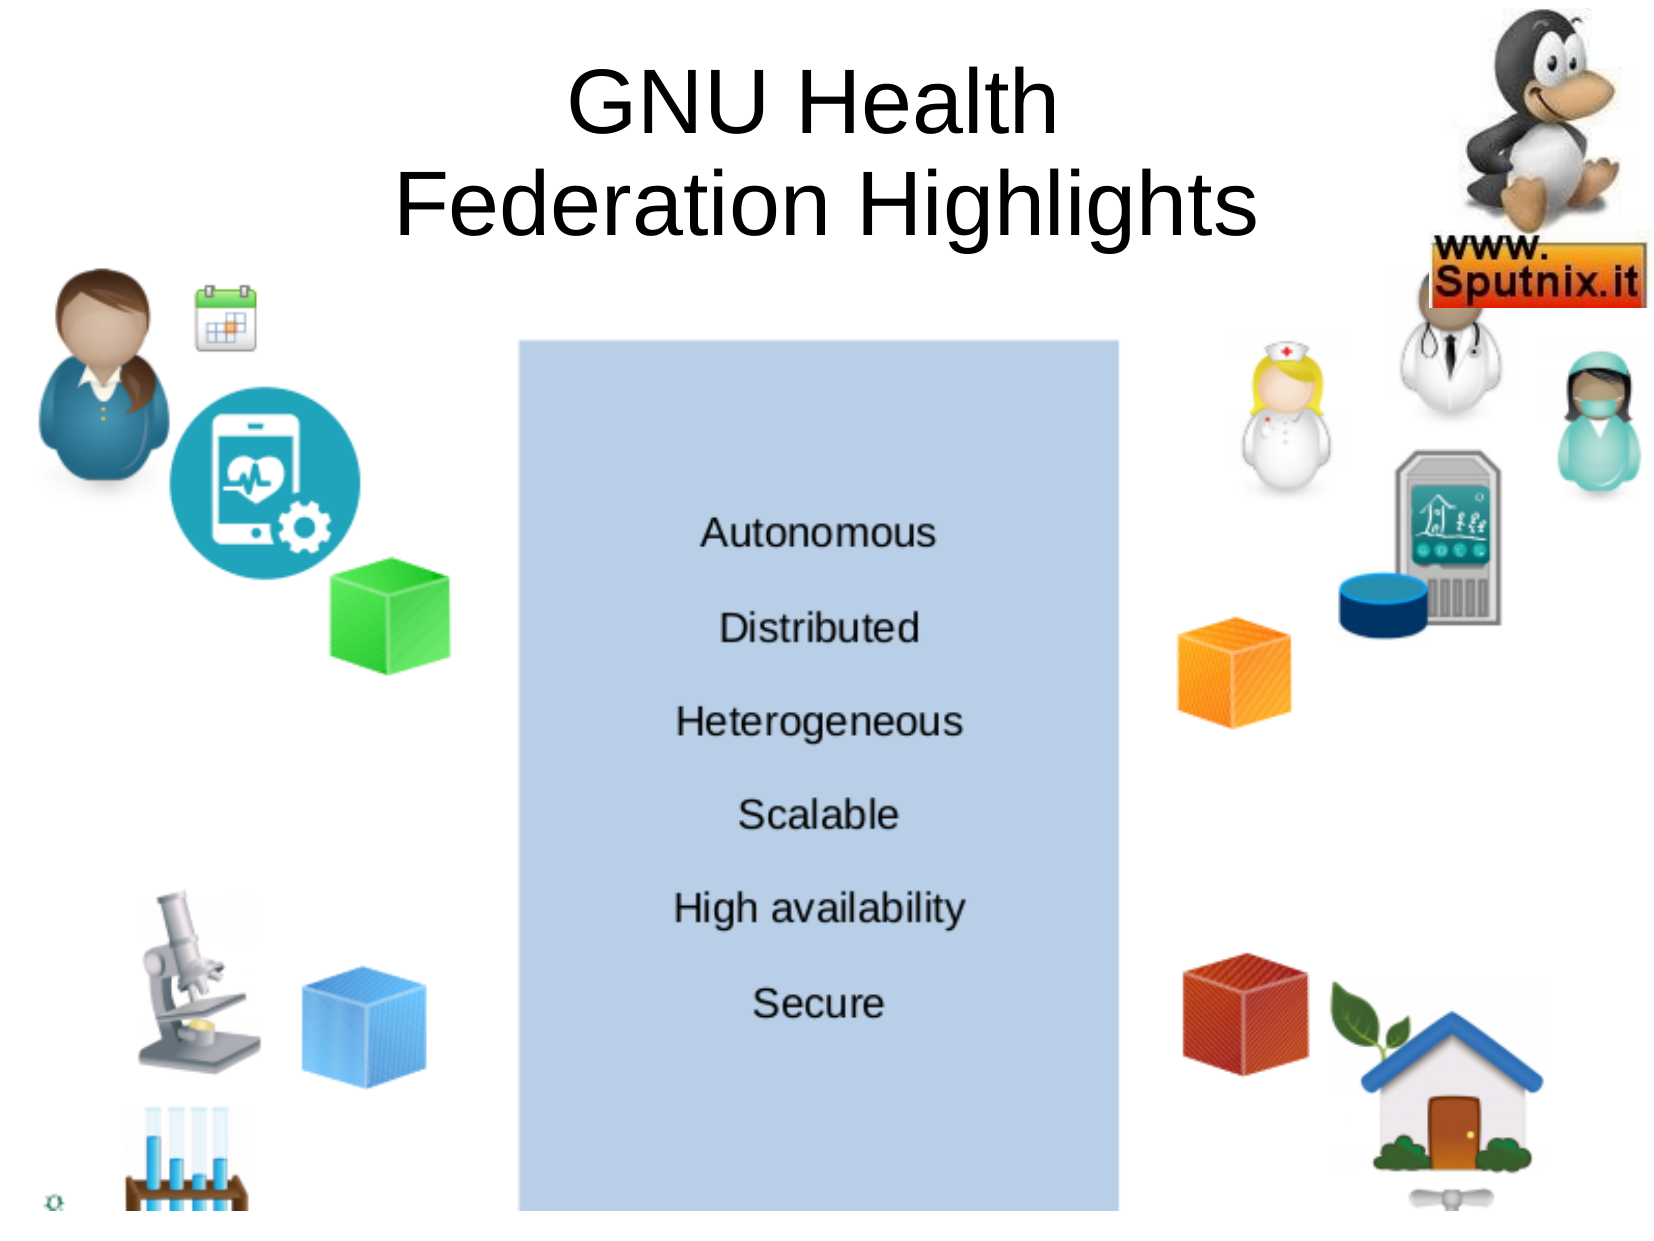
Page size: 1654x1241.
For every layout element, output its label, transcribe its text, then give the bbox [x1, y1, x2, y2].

picture [27, 8, 1652, 1211]
title GNU Health Federation Highlights [82, 49, 1429, 257]
